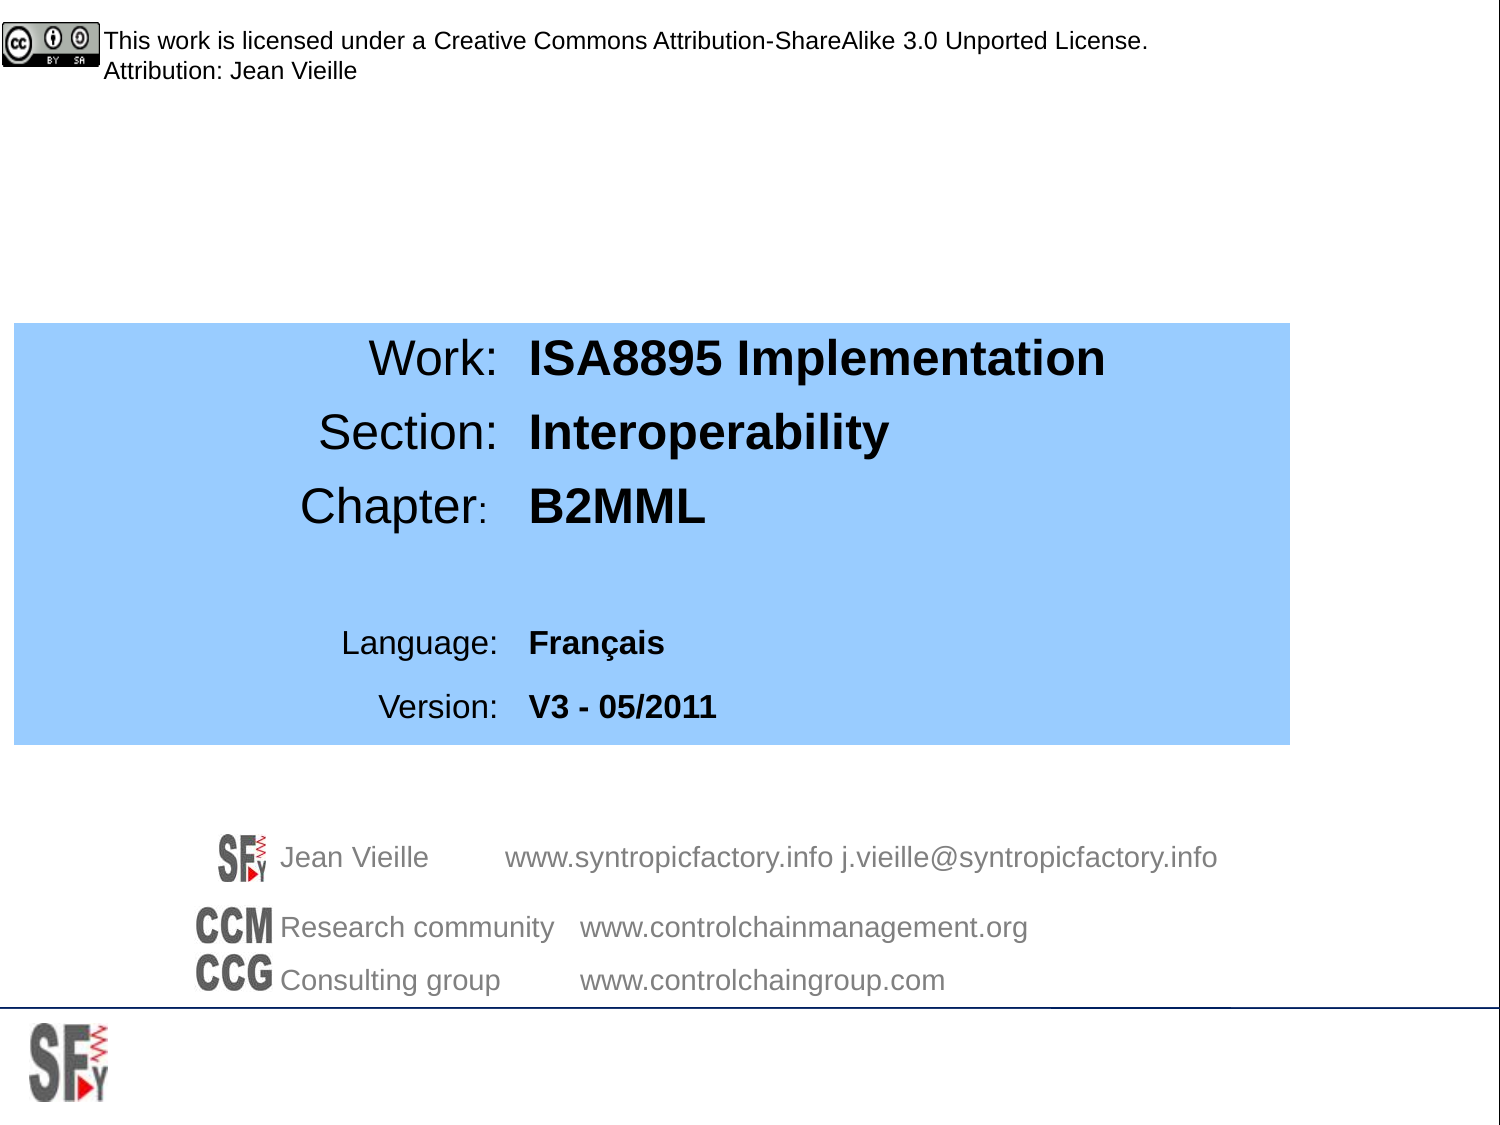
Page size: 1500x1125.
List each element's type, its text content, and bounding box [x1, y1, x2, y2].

picture [29, 1023, 108, 1102]
picture [194, 905, 273, 944]
picture [2, 22, 100, 67]
table_cell [513, 544, 1290, 617]
table_cell [14, 544, 513, 617]
table_header Work: [14, 323, 513, 397]
table_cell Version: [14, 681, 513, 745]
picture [218, 834, 266, 882]
table_cell B2MML [513, 470, 1290, 544]
table_cell Français [513, 617, 1290, 681]
table_cell Chapter: [14, 470, 513, 544]
table_cell Section: [14, 397, 513, 470]
table_cell Interoperability [513, 397, 1290, 470]
table_cell V3 - 05/2011 [513, 681, 1290, 745]
picture [194, 952, 273, 992]
table_header ISA8895 Implementation [513, 323, 1290, 397]
table_cell Language: [14, 617, 513, 681]
